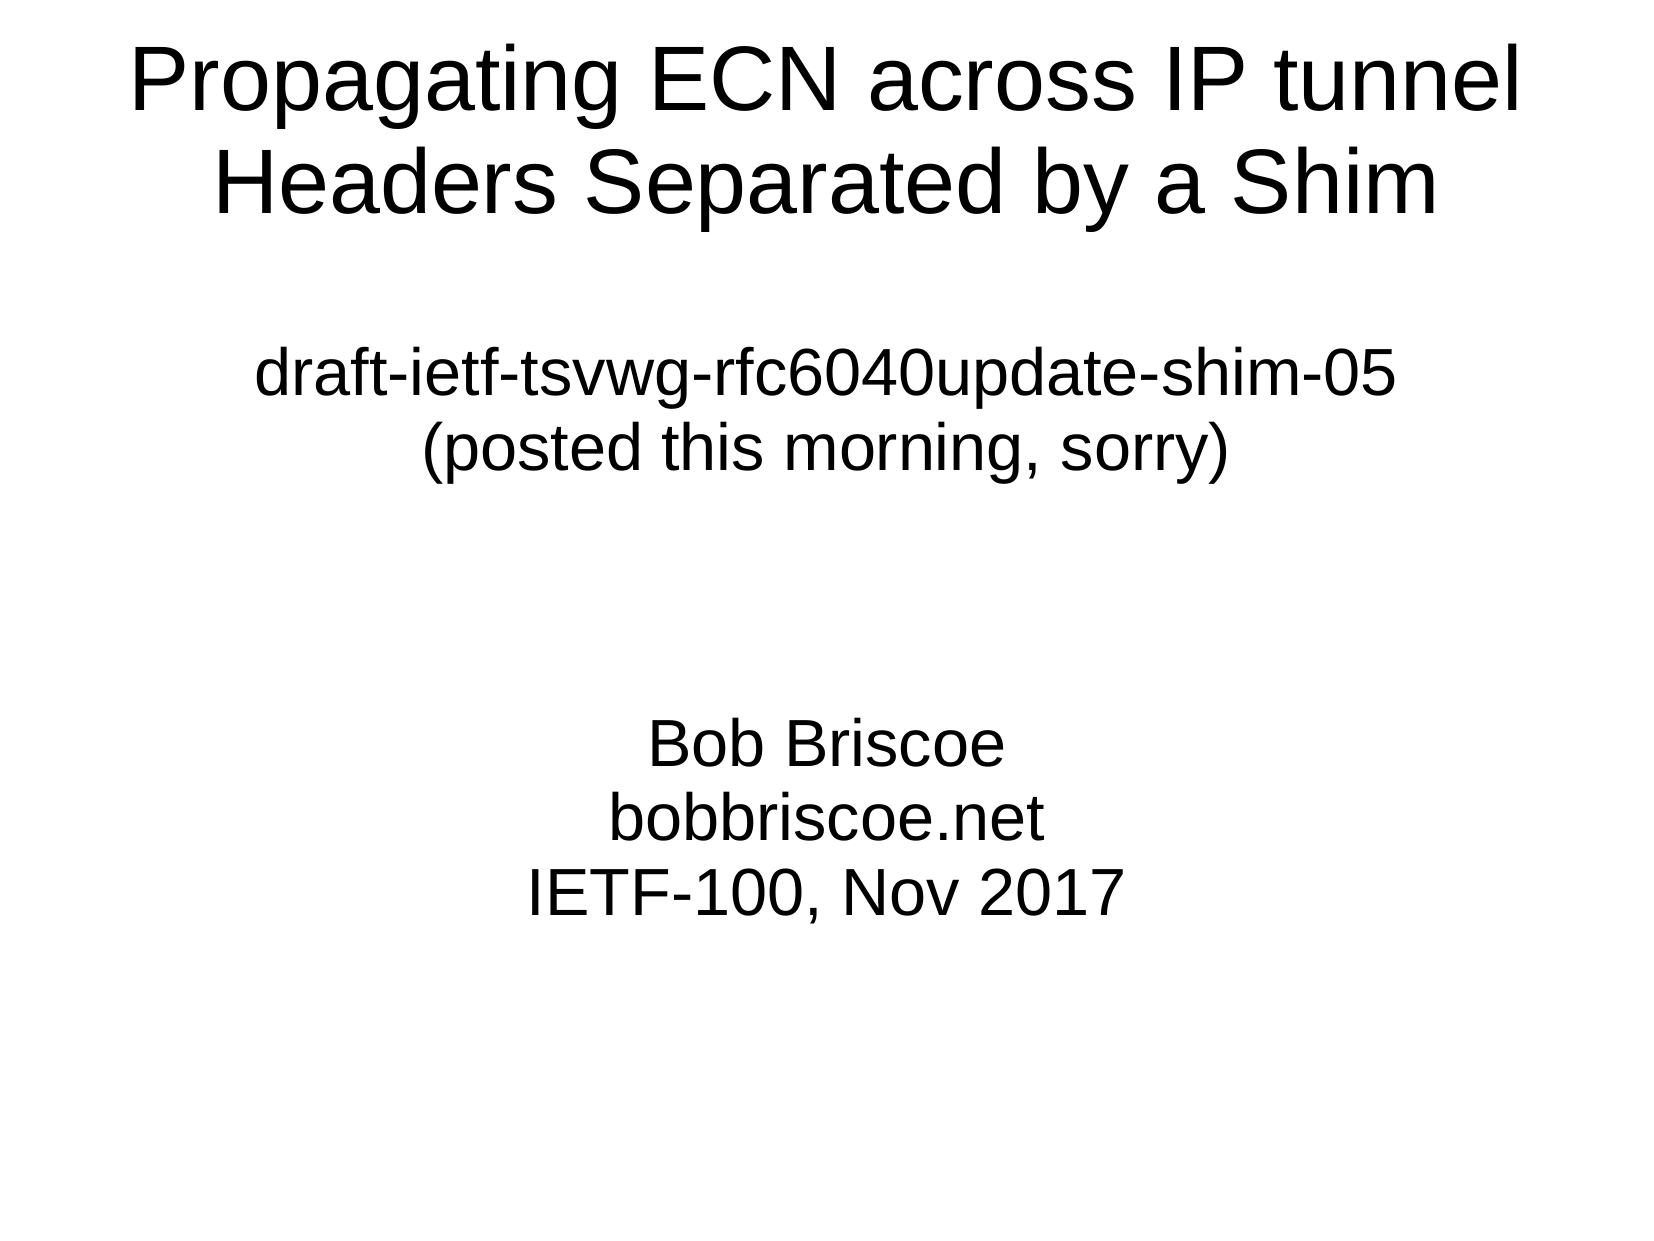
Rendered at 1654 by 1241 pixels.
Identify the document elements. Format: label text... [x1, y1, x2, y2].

title Propagating ECN across IP tunnel Headers Separated by a Shim draft-ietf-tsvwg-rfc6040update-shim-05 (posted this morning, sorry) [82, 27, 1571, 485]
subtitle Bob Briscoe bobbriscoe.net IETF-100, Nov 2017 [82, 625, 1571, 1010]
